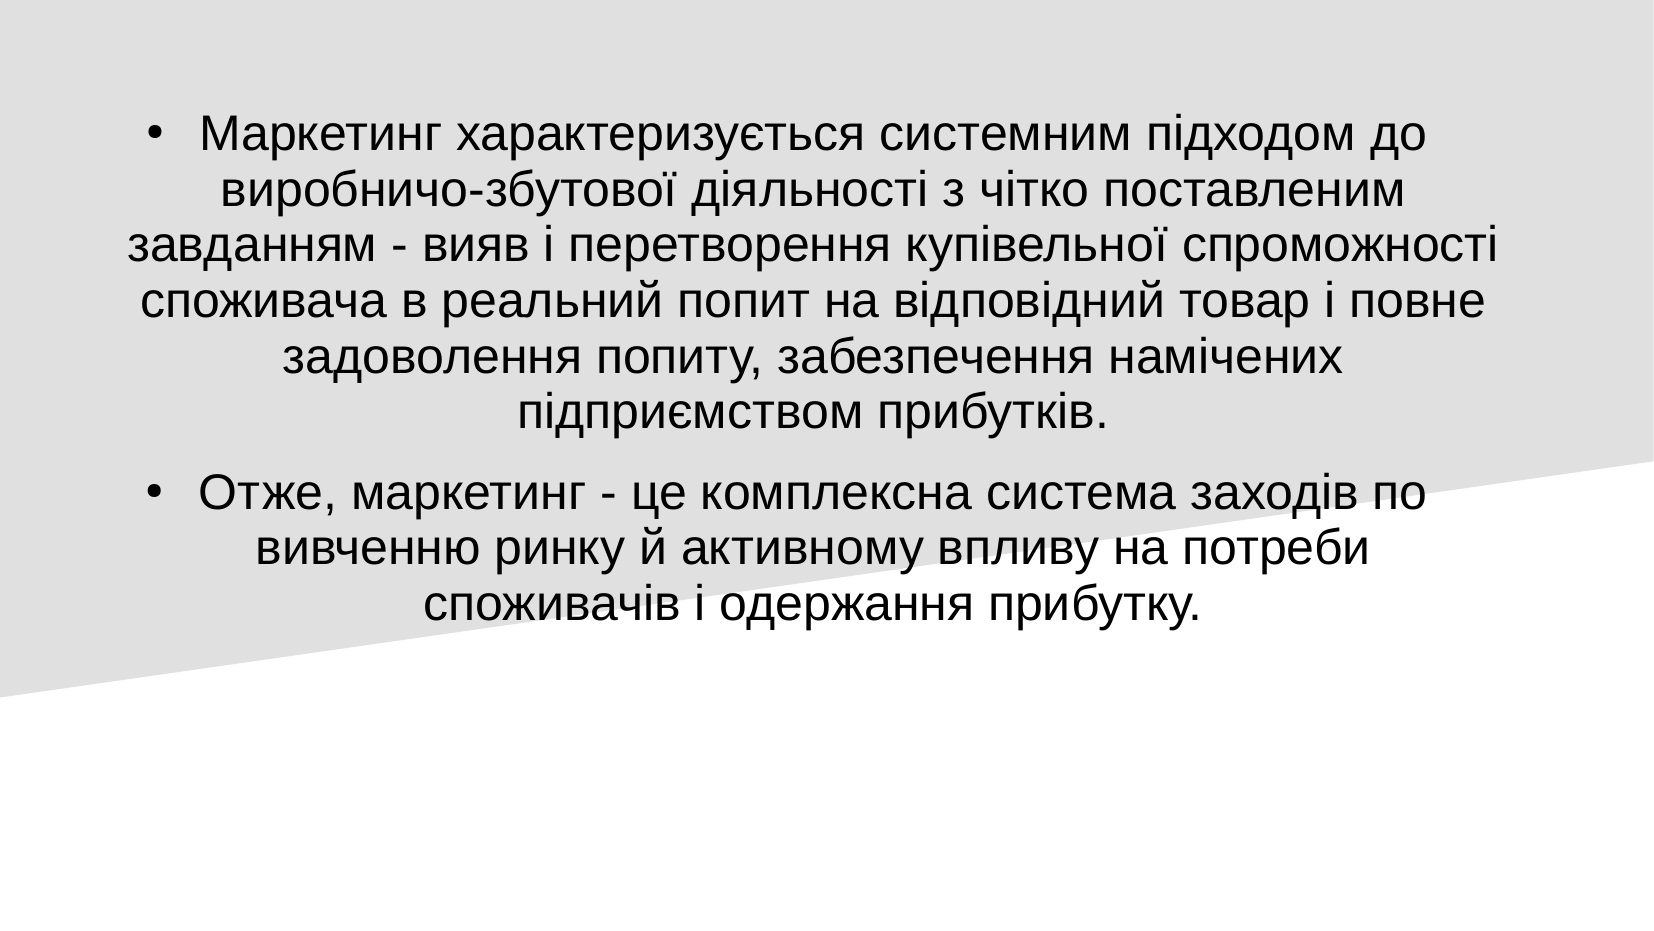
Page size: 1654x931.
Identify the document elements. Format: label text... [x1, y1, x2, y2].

list Маркетинг характеризується системним підходом до виробничо-збутової діяльності з чітко поставленим завданням - вияв і перетворення купівельної спроможності споживача в реальний попит на відповідний товар і повне задоволення попиту, забезпечення намічених підприємством прибутків. Отже, маркетинг - це комплексна система заходів по вивченню ринку й активному впливу на потреби споживачів і одержання прибутку. [56, 105, 1501, 678]
